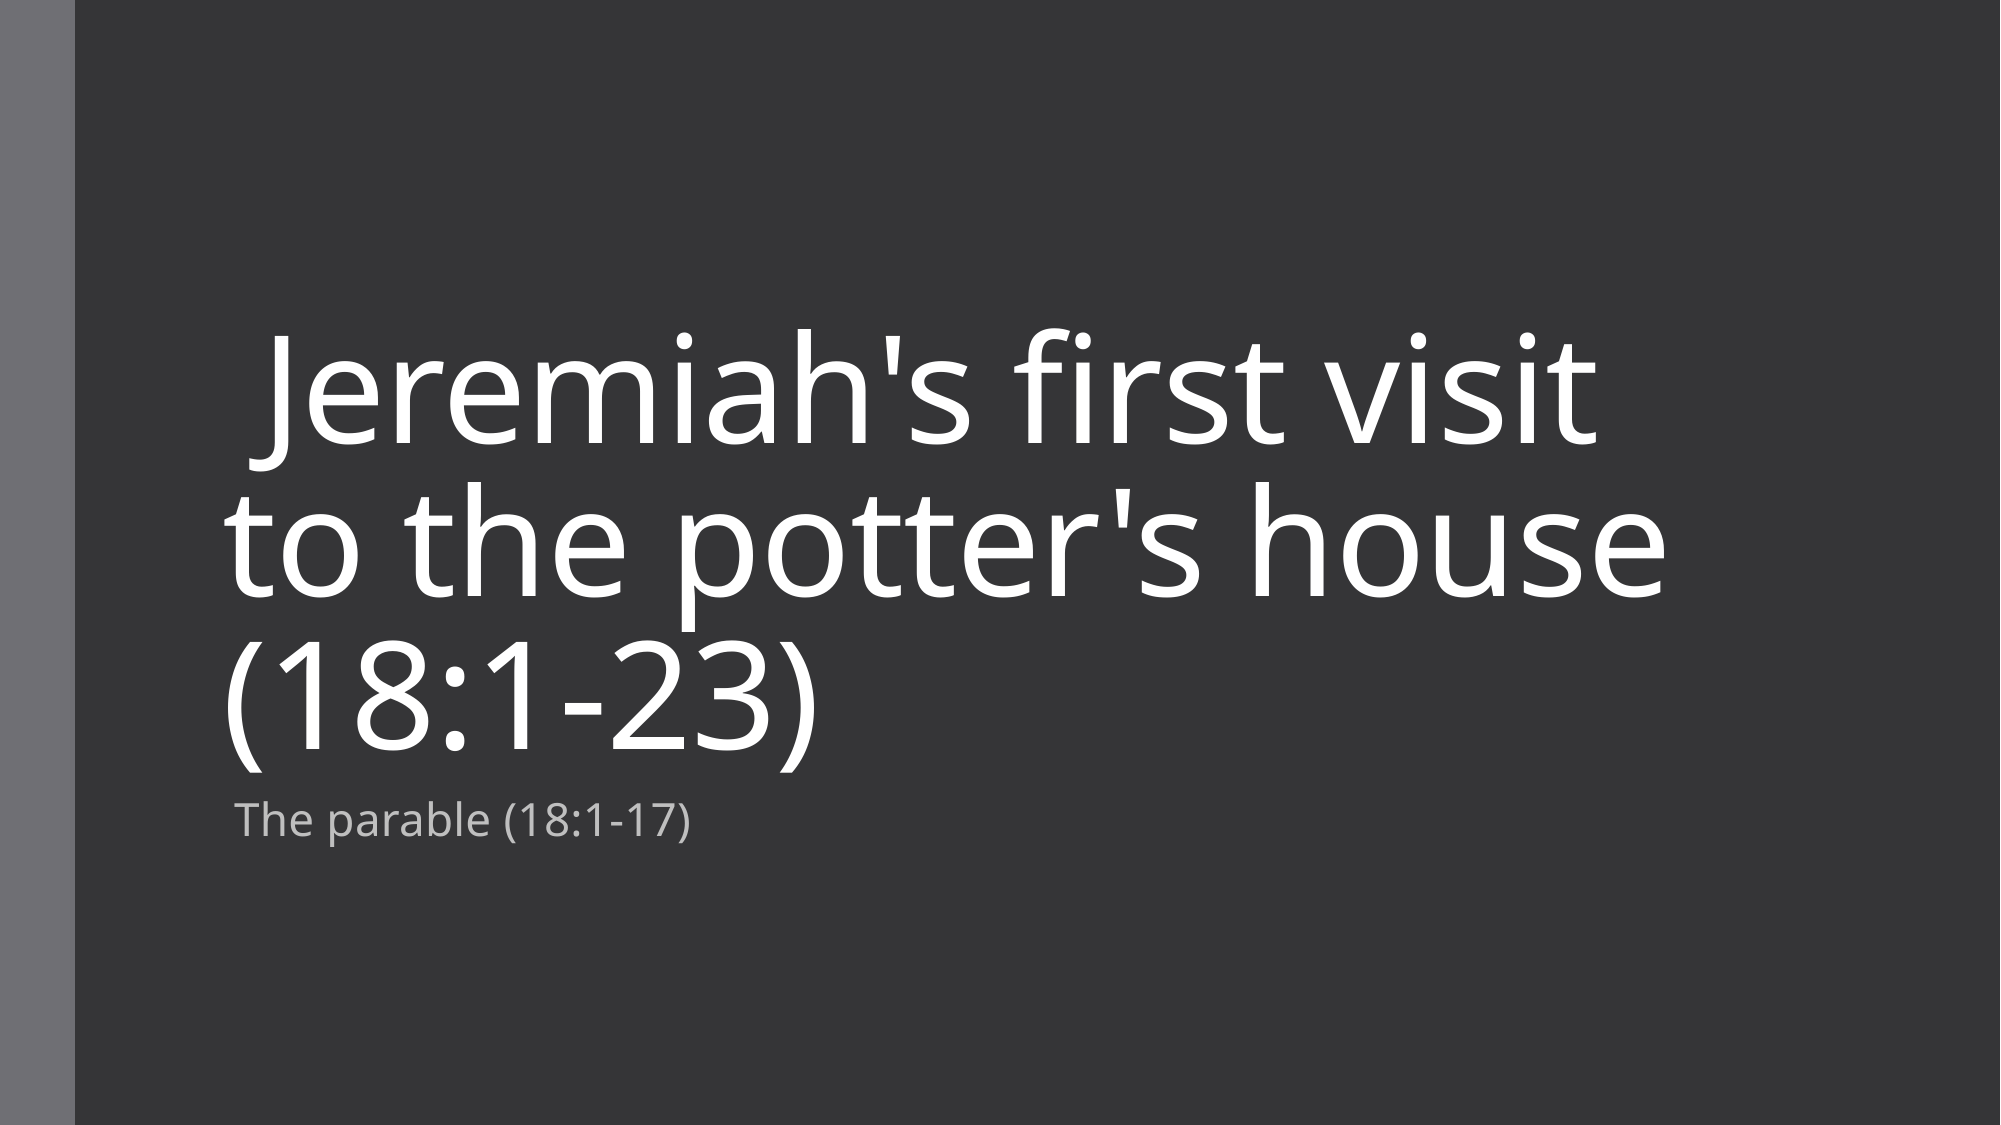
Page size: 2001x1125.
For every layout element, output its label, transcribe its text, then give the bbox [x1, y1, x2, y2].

title Jeremiah's first visit to the potter's house (18:1-23) [206, 124, 1752, 787]
subtitle The parable (18:1-17) [206, 787, 1752, 1066]
